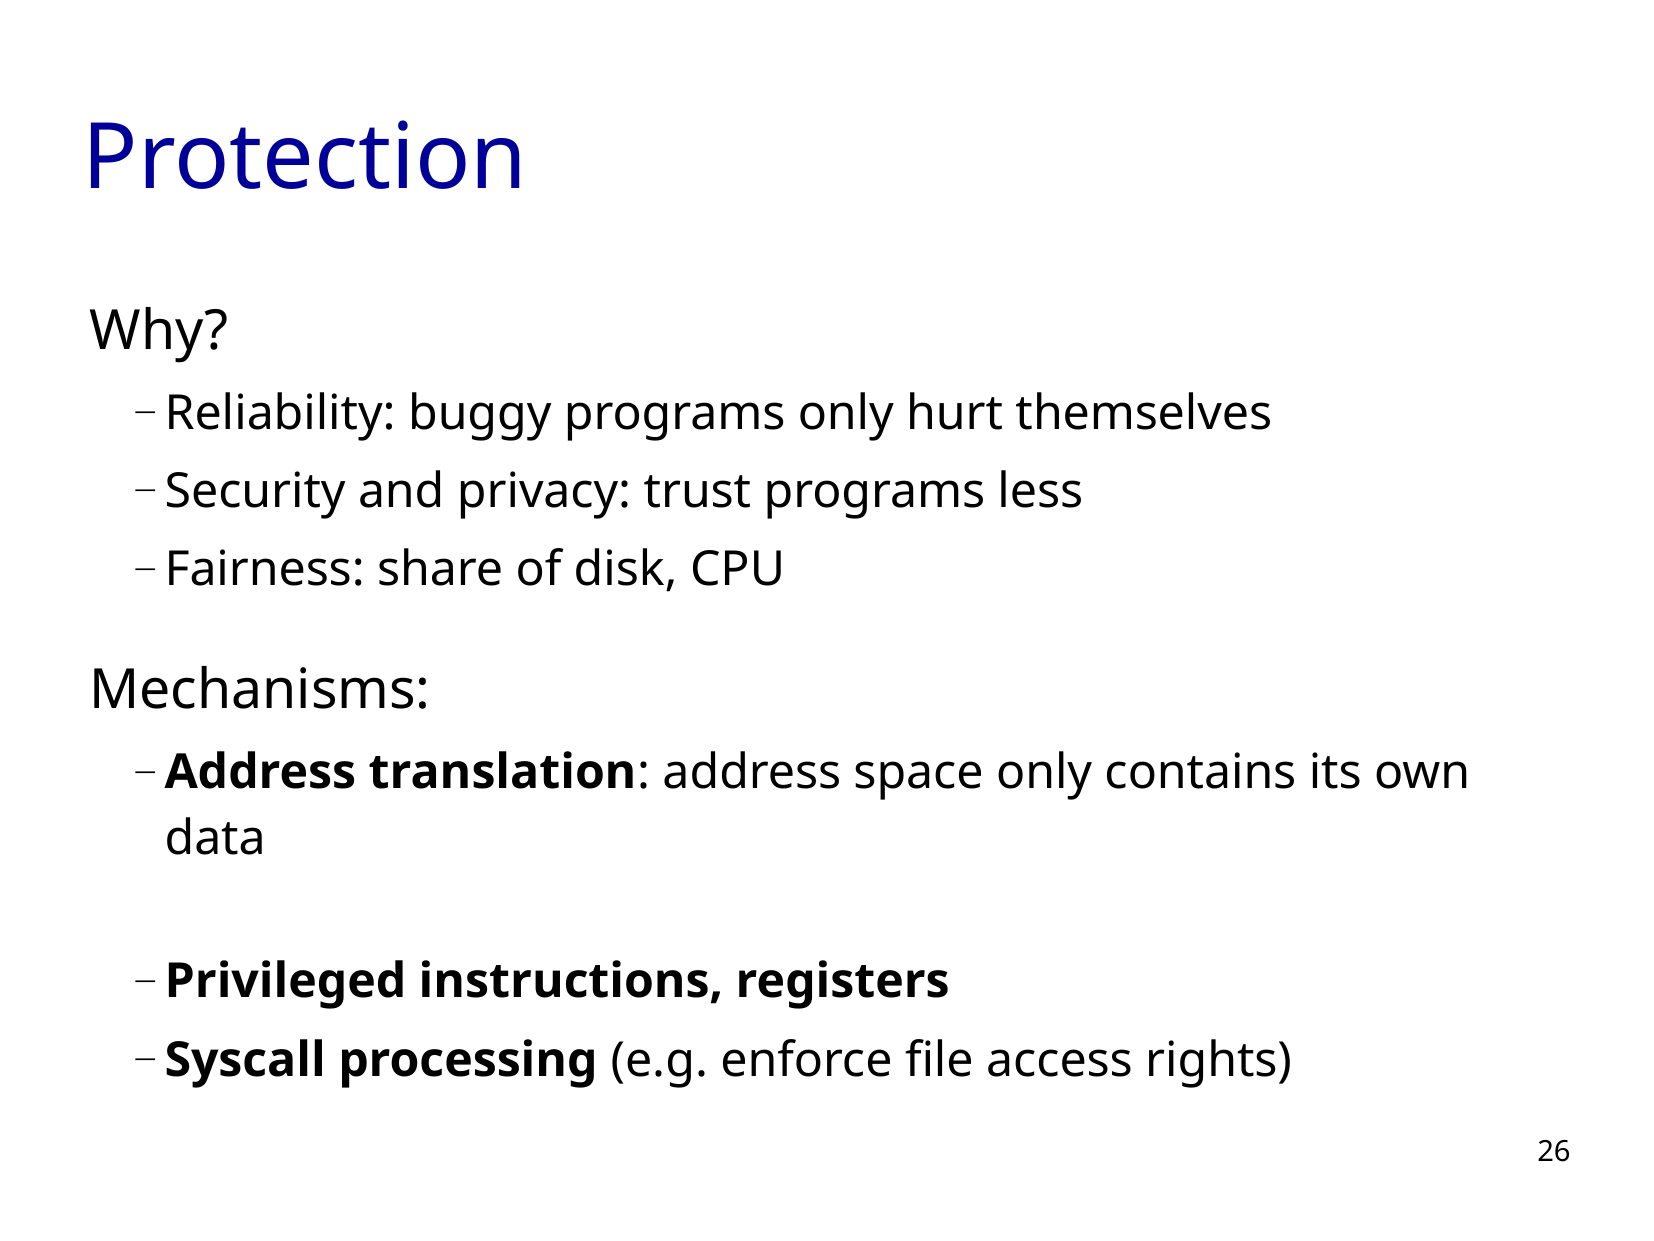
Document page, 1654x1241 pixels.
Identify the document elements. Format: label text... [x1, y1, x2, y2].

list Why? Reliability: buggy programs only hurt themselves Security and privacy: trust programs less Fairness: share of disk, CPU Mechanisms: Address translation: address space only contains its own data Privileged instructions, registers Syscall processing (e.g. enforce file access rights) [60, 290, 1571, 1096]
title Protection [82, 49, 1571, 257]
